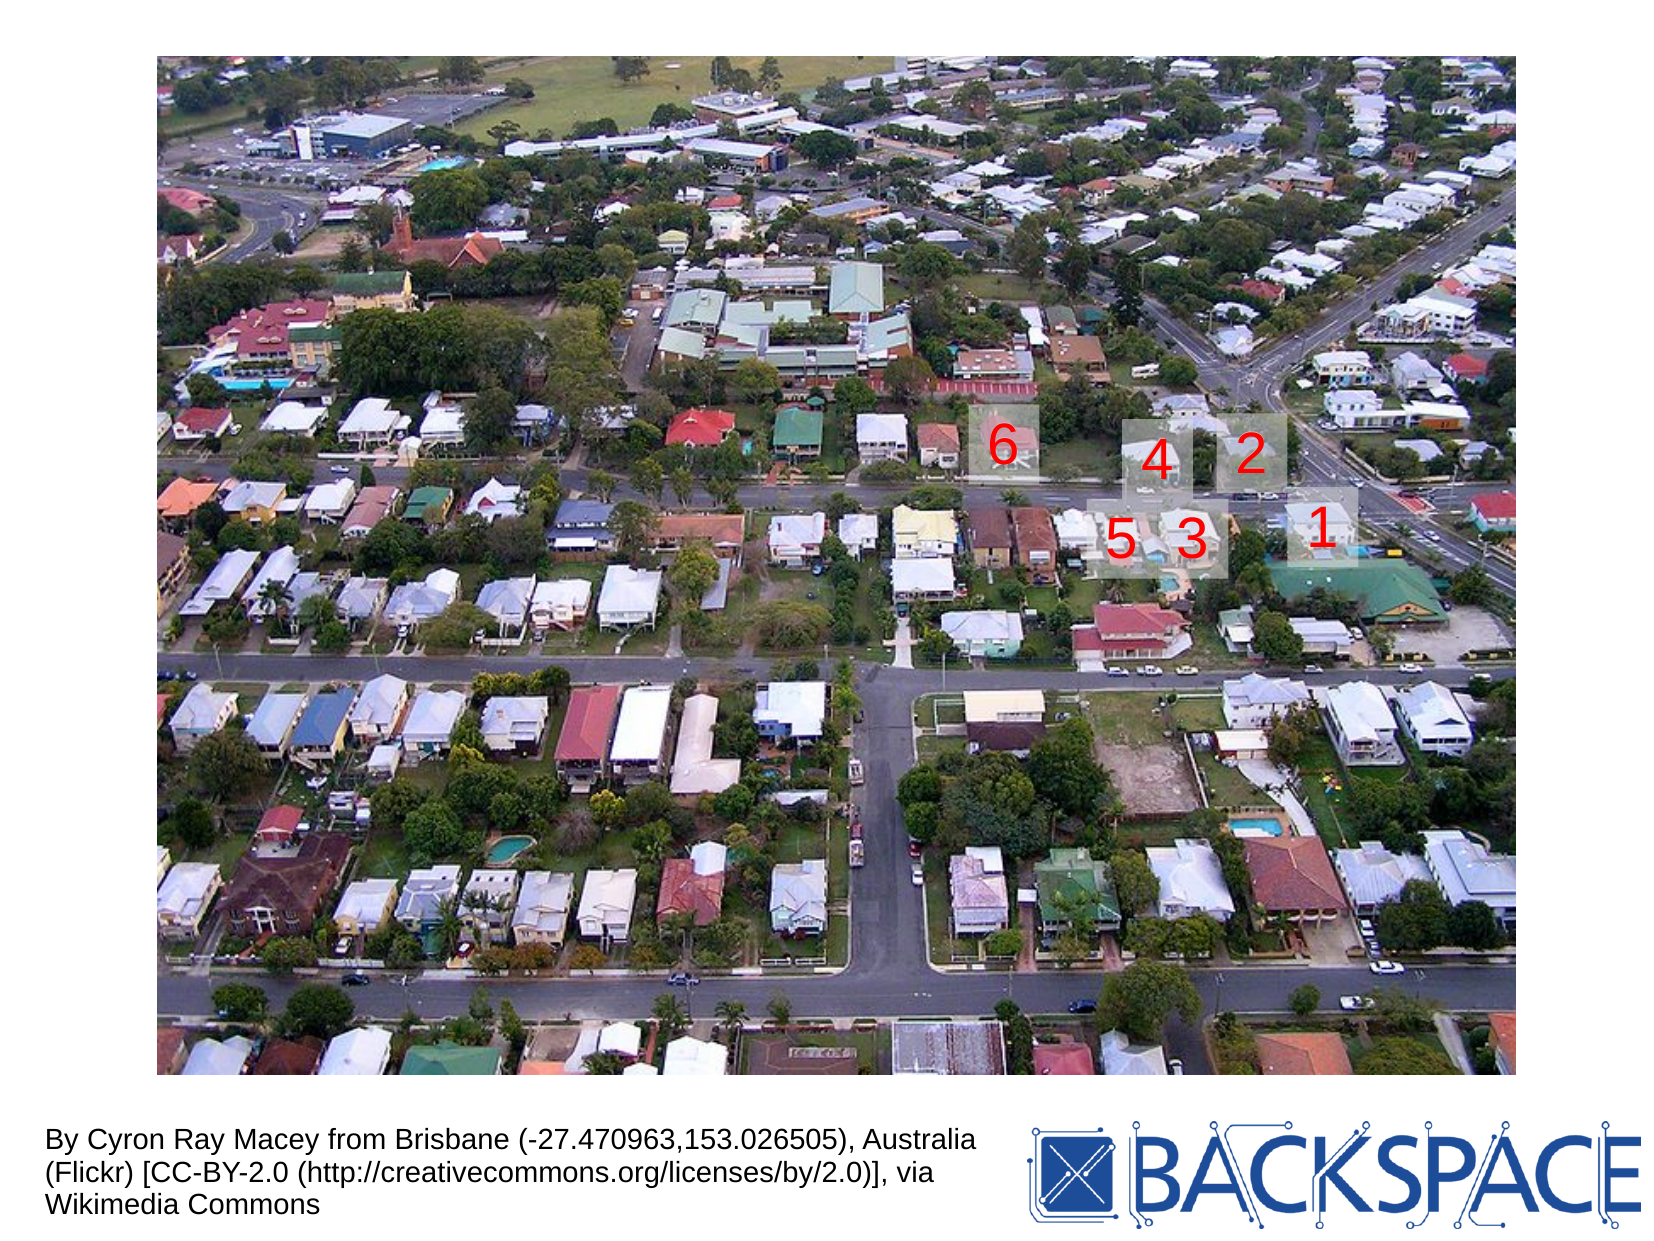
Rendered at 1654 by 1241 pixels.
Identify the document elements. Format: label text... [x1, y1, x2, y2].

picture [1027, 1121, 1641, 1229]
text_box 5 [1086, 498, 1158, 579]
text_box By Cyron Ray Macey from Brisbane (-27.470963,153.026505), Australia (Flickr) [CC-BY-2.0 (http://creativecommons.org/licenses/by/2.0)], via Wikimedia Commons [30, 1115, 1011, 1229]
text_box 3 [1158, 498, 1229, 579]
picture [157, 56, 1516, 1075]
text_box 4 [1122, 419, 1193, 499]
text_box 2 [1216, 413, 1288, 494]
text_box 1 [1287, 487, 1359, 567]
text_box 6 [968, 404, 1040, 485]
